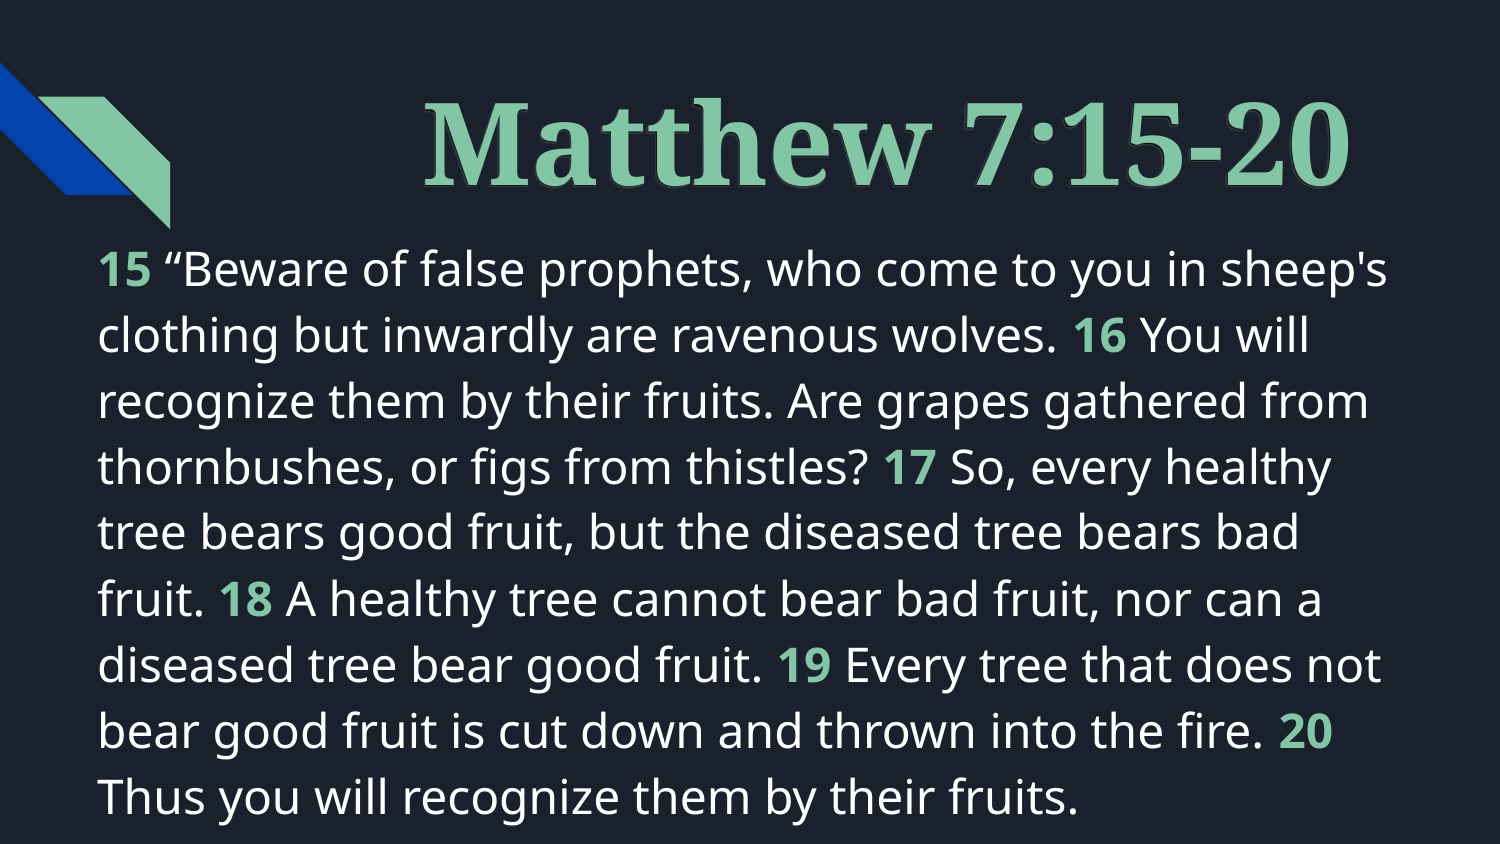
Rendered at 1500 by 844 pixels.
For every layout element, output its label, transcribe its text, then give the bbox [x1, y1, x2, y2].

list 15 “Beware of false prophets, who come to you in sheep's clothing but inwardly are ravenous wolves. 16 You will recognize them by their fruits. Are grapes gathered from thornbushes, or figs from thistles? 17 So, every healthy tree bears good fruit, but the diseased tree bears bad fruit. 18 A healthy tree cannot bear bad fruit, nor can a diseased tree bear good fruit. 19 Every tree that does not bear good fruit is cut down and thrown into the fire. 20 Thus you will recognize them by their fruits. [82, 214, 1418, 831]
title Matthew 7:15-20 [212, 64, 1368, 214]
